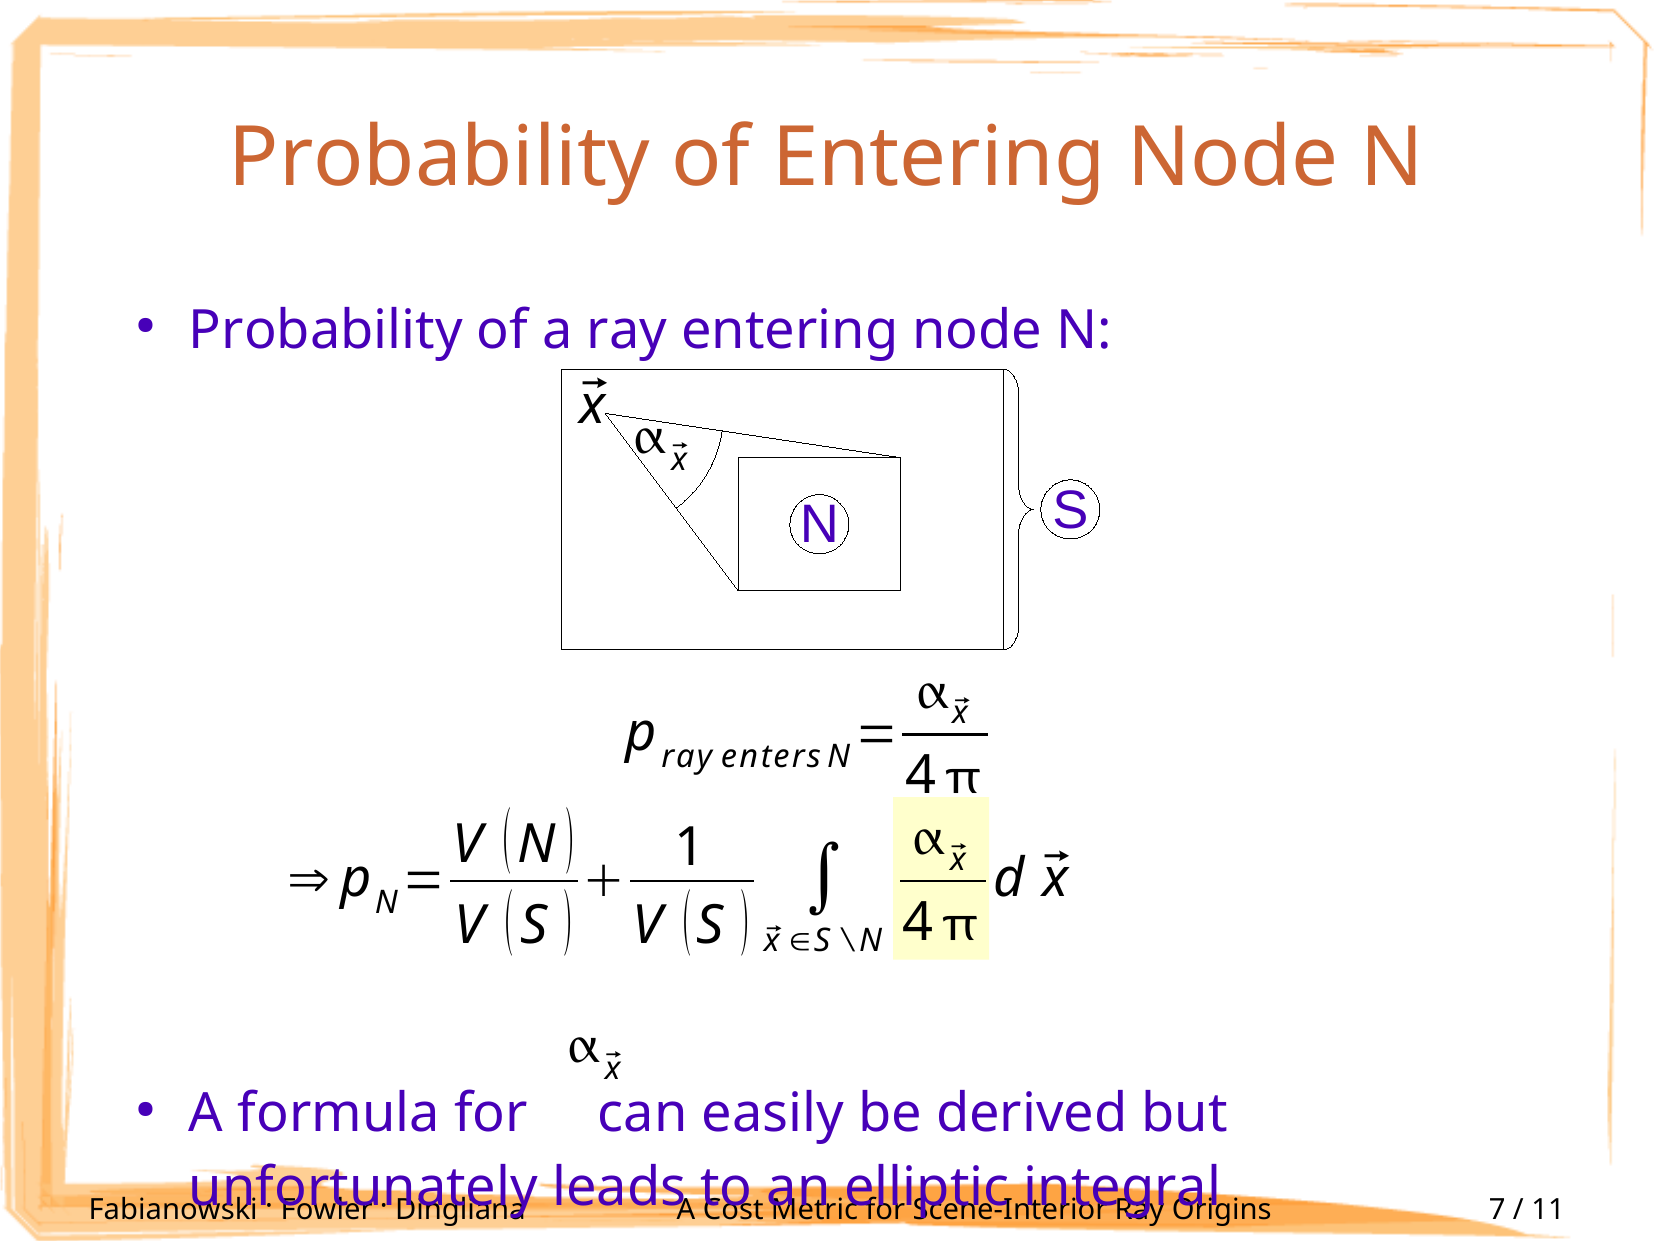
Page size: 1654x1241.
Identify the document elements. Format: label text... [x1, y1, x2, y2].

picture [0, 0, 1654, 1241]
text_box N [789, 494, 849, 554]
chart [561, 1007, 630, 1086]
chart [627, 398, 696, 477]
text_box S [1040, 479, 1100, 539]
list Probability of a ray entering node N: A formula for can easily be derived but unfortunately leads to an elliptic integral [118, 290, 1571, 1142]
chart [568, 369, 617, 436]
chart [276, 664, 1080, 959]
title Probability of Entering Node N [82, 56, 1571, 250]
